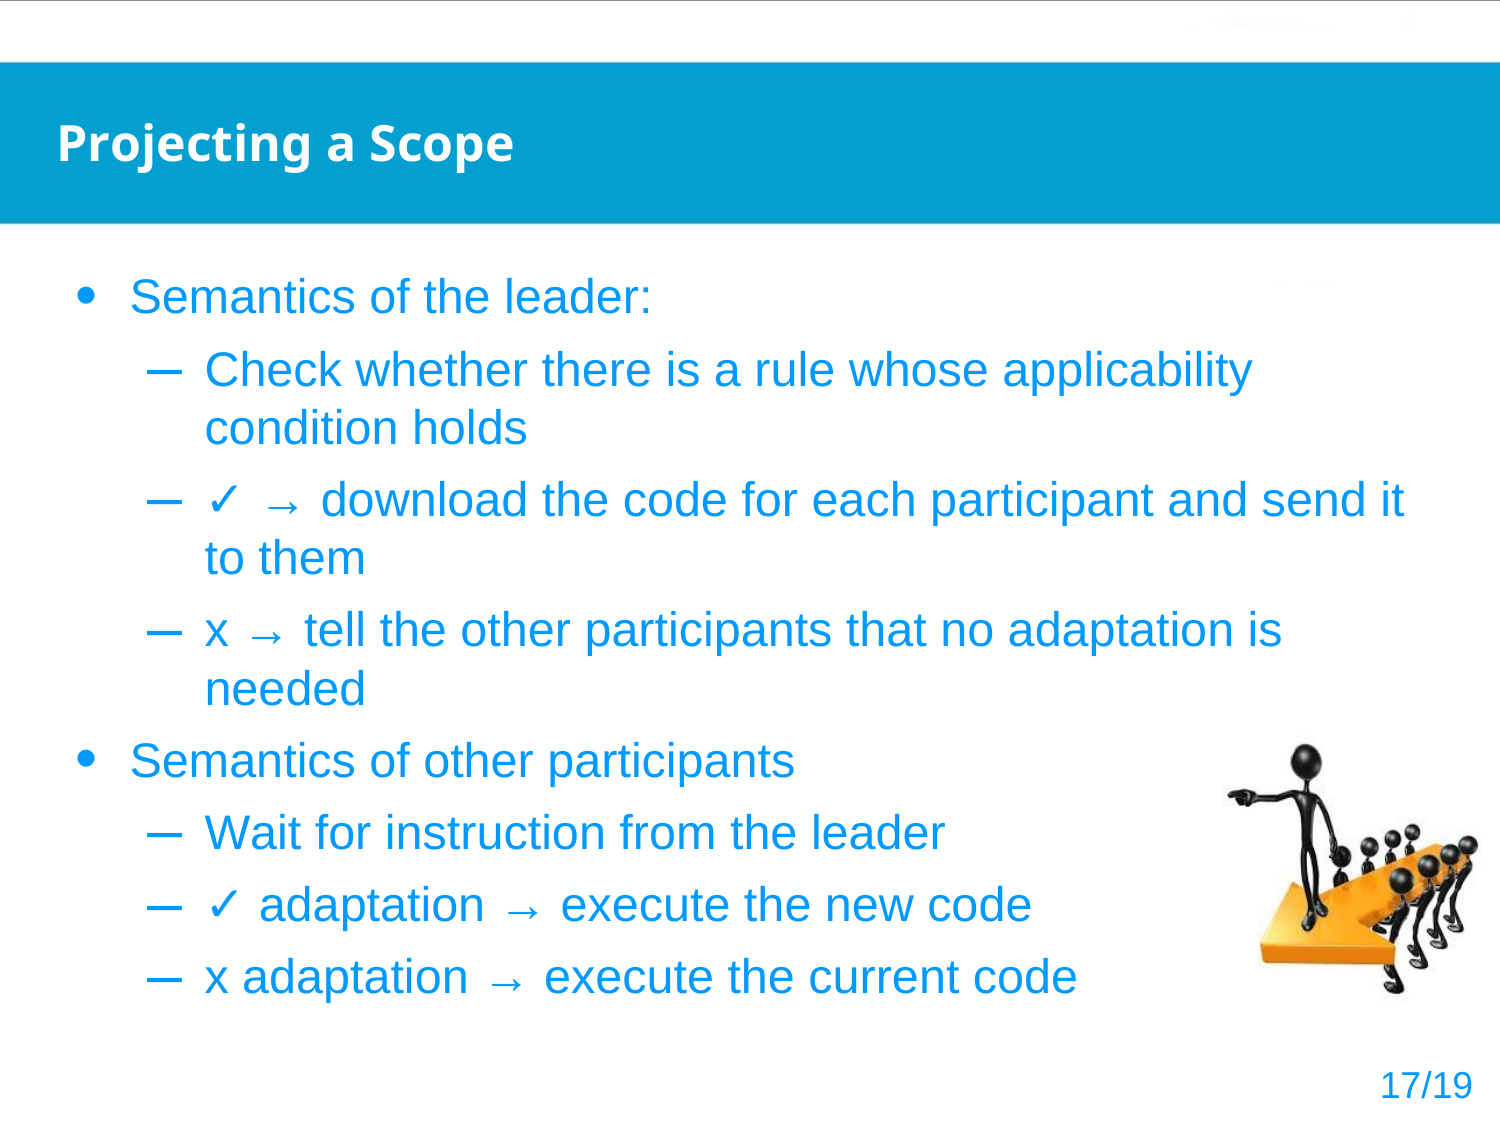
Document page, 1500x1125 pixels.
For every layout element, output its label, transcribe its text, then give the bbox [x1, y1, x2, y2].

list Projecting a Scope [0, 61, 1267, 222]
picture [0, 0, 1500, 63]
picture [0, 223, 1500, 1125]
list Semantics of the leader: Check whether there is a rule whose applicability condition holds ✓ → download the code for each participant and send it to them x → tell the other participants that no adaptation is needed Semantics of other participants Wait for instruction from the leader ✓ adaptation → execute the new code x adaptation → execute the current code [75, 263, 1426, 1006]
